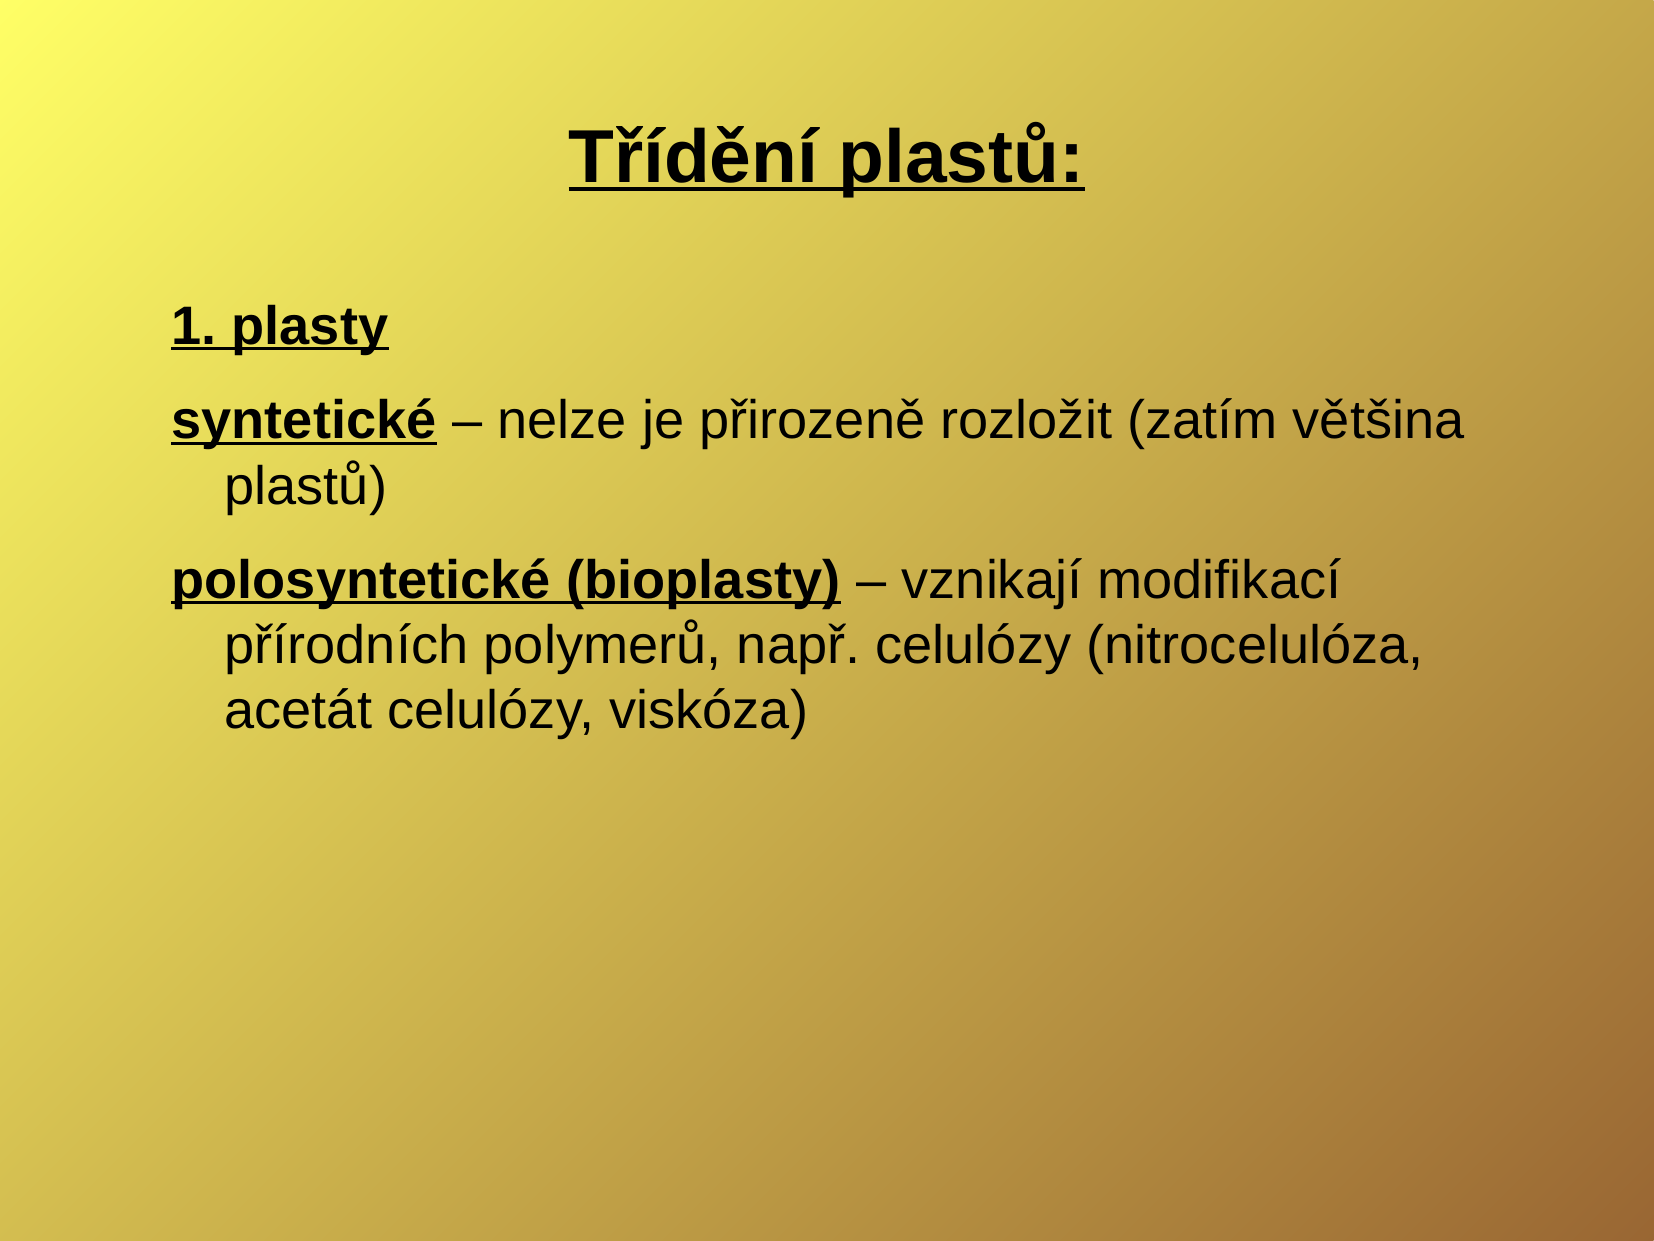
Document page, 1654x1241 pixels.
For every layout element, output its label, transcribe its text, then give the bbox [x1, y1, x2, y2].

title Třídění plastů: [82, 49, 1571, 257]
list 1. plasty syntetické – nelze je přirozeně rozložit (zatím většina plastů) polosyntetické (bioplasty) – vznikají modifikací přírodních polymerů, např. celulózy (nitrocelulóza, acetát celulózy, viskóza) [82, 290, 1571, 1109]
